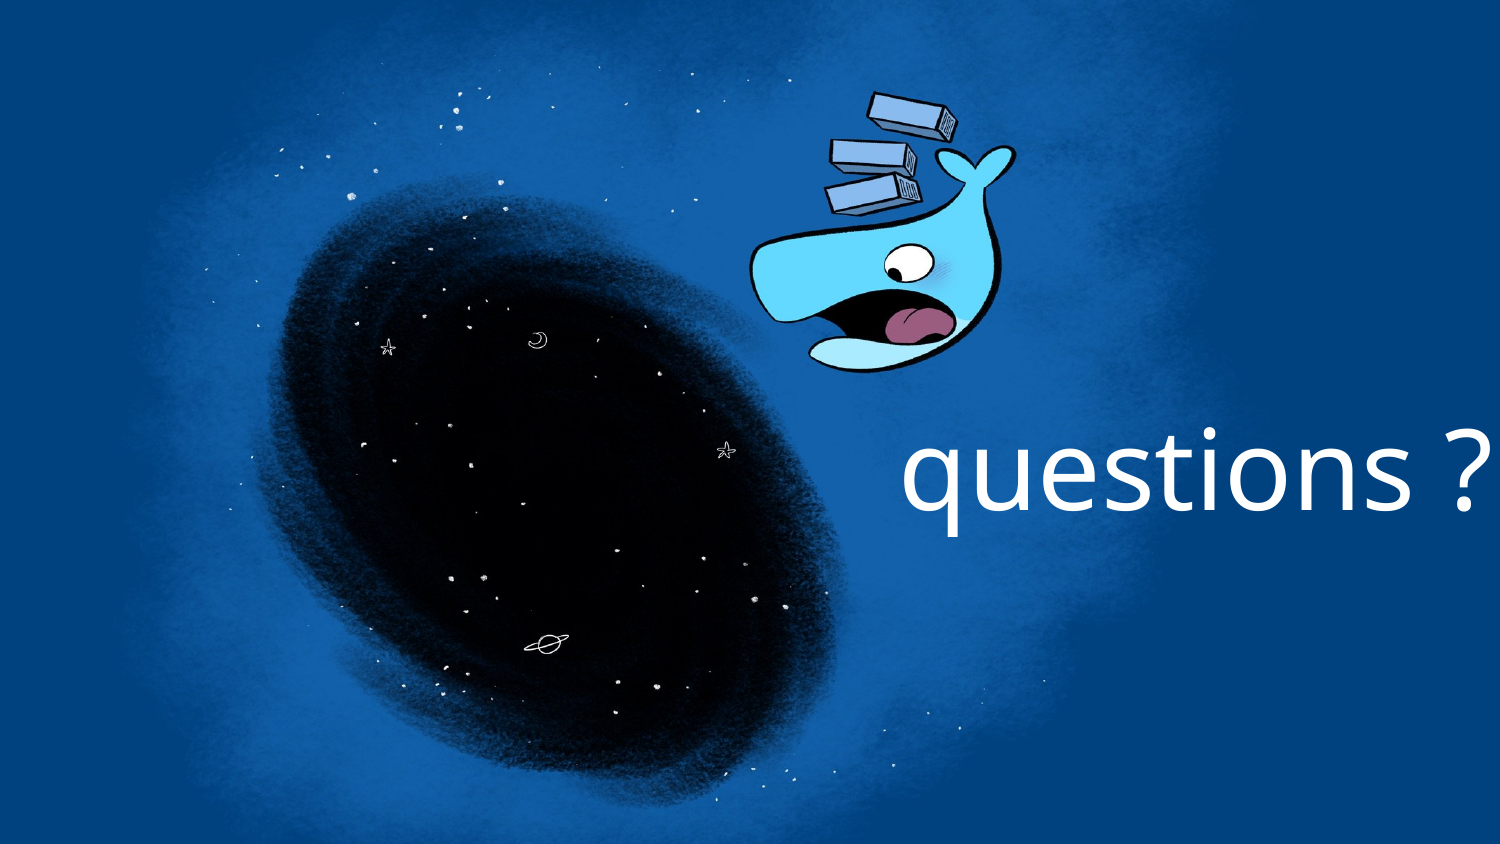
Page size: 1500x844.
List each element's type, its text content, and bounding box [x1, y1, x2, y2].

picture [36, 0, 1300, 844]
text_box questions ? [785, 383, 1495, 521]
